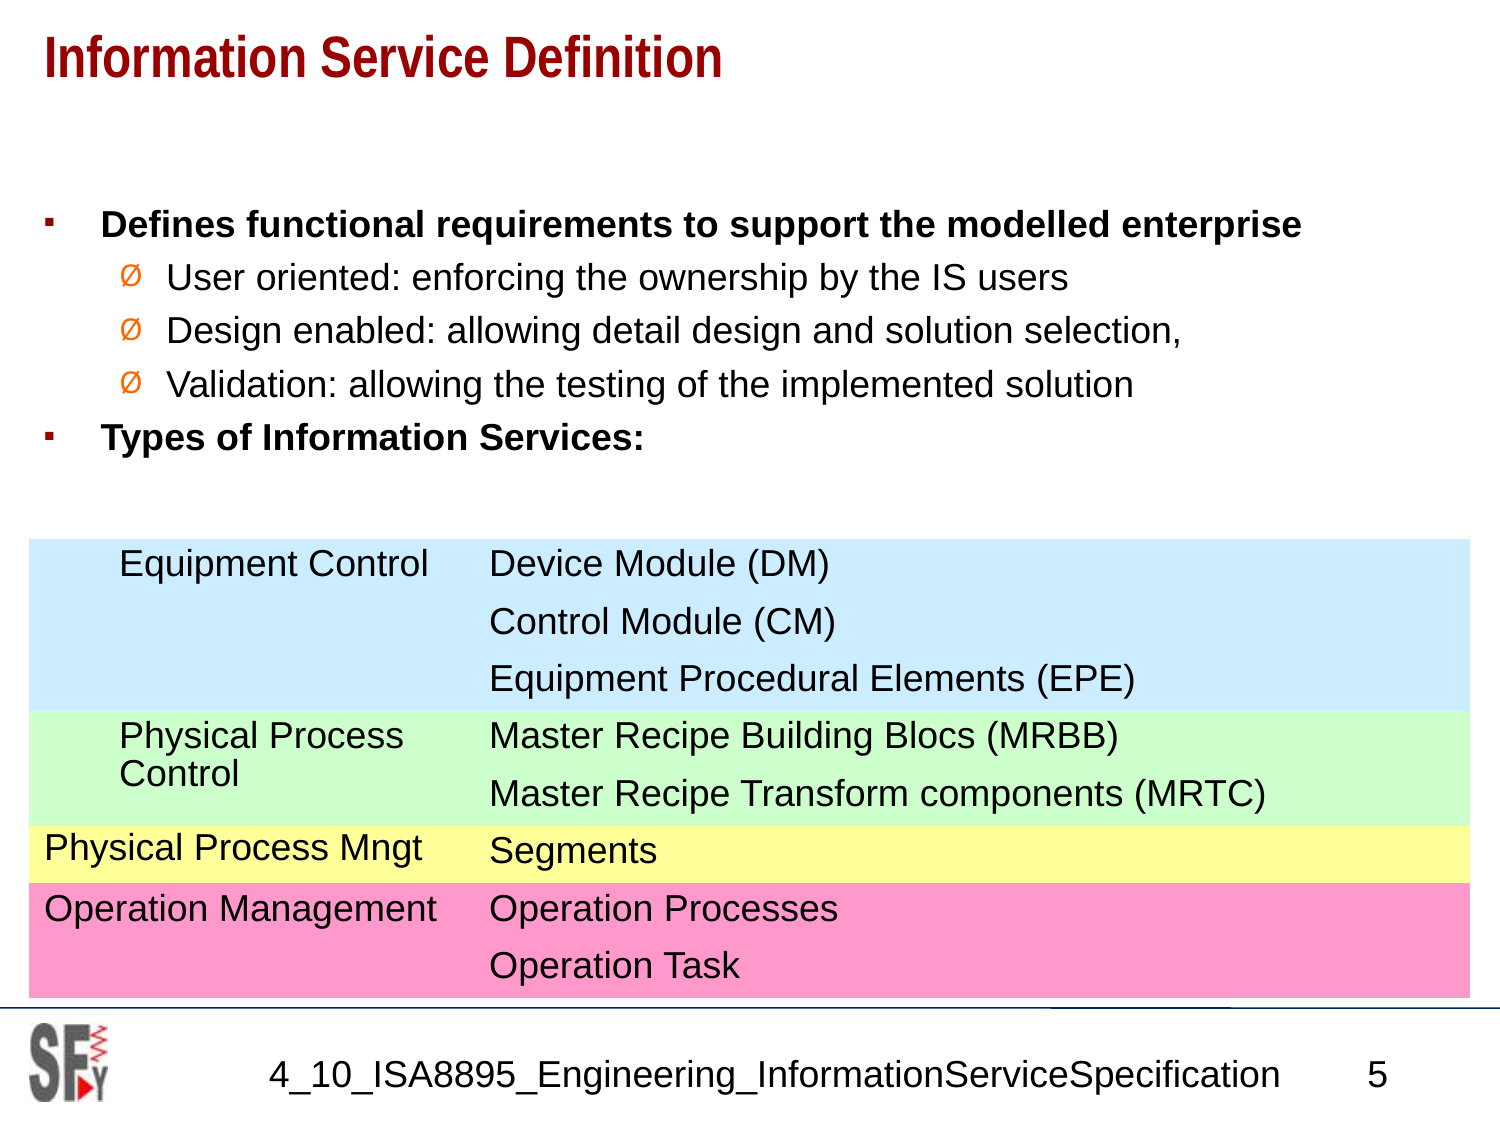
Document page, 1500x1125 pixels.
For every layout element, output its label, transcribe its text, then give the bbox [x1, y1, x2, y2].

table_cell Physical Process Control [29, 711, 474, 826]
table_cell Physical Process Mngt [29, 826, 474, 883]
table_cell Operation Processes [474, 883, 1470, 941]
slide_number <numéro> [1352, 1034, 1490, 1103]
table_cell Control Module (CM) [474, 596, 1470, 654]
table_cell Operation Task [474, 941, 1470, 998]
table_cell Master Recipe Transform components (MRTC) [474, 768, 1470, 826]
table_header Device Module (DM) [474, 539, 1470, 596]
picture [29, 1023, 108, 1102]
table_cell Operation Management [29, 883, 474, 998]
table_cell Segments [474, 826, 1470, 883]
footer 4_10_ISA8895_Engineering_InformationServiceSpecification [253, 1034, 1336, 1103]
table_cell Equipment Procedural Elements (EPE) [474, 654, 1470, 711]
table_cell Master Recipe Building Blocs (MRBB) [474, 711, 1470, 768]
title Information Service Definition [29, 12, 1471, 138]
table_header Equipment Control [29, 539, 474, 711]
list Defines functional requirements to support the modelled enterprise User oriented: enforcing the ownership by the IS users Design enabled: allowing detail design and solution selection, Validation: allowing the testing of the implemented solution Types of Information Services: [29, 184, 1471, 574]
